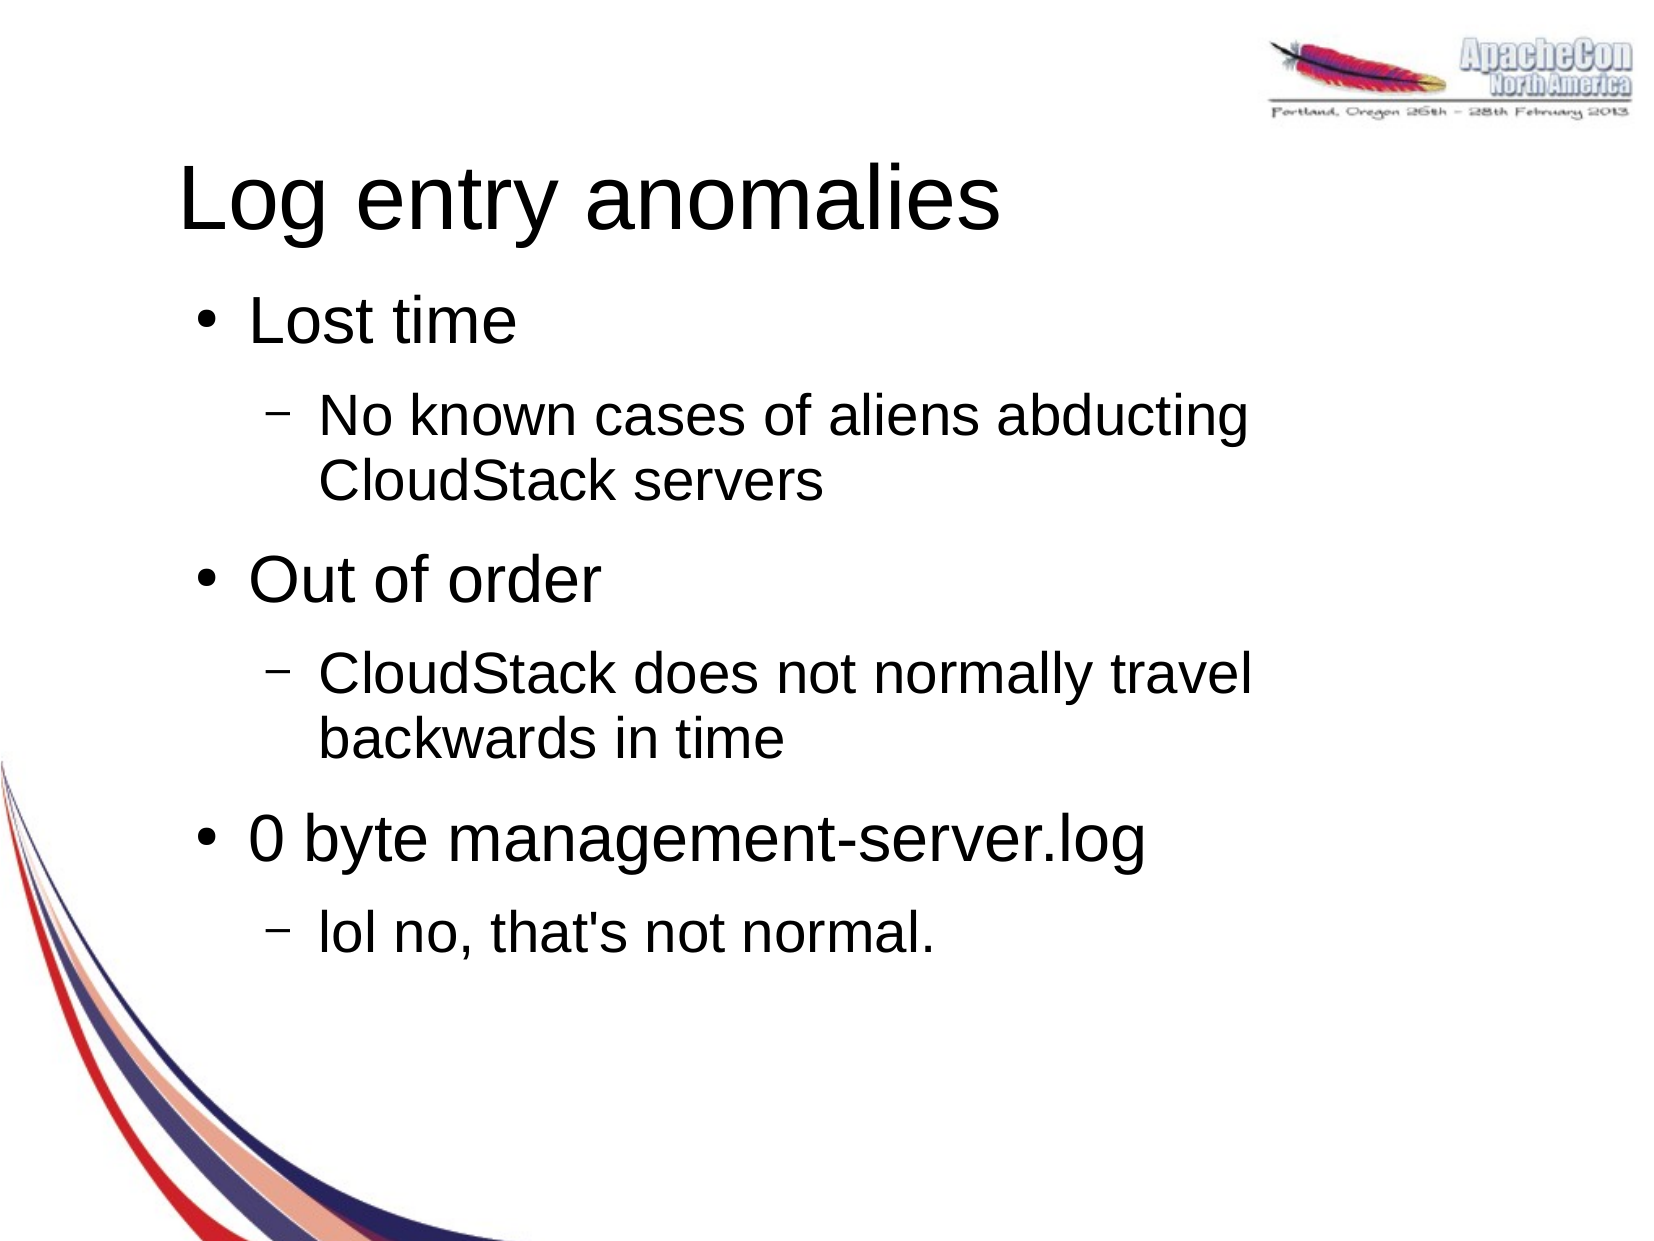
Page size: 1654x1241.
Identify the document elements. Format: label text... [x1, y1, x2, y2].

picture [0, 0, 1654, 1241]
title Log entry anomalies [177, 146, 1536, 250]
list Lost time No known cases of aliens abducting CloudStack servers Out of order CloudStack does not normally travel backwards in time 0 byte management-server.log lol no, that's not normal. [177, 283, 1536, 990]
